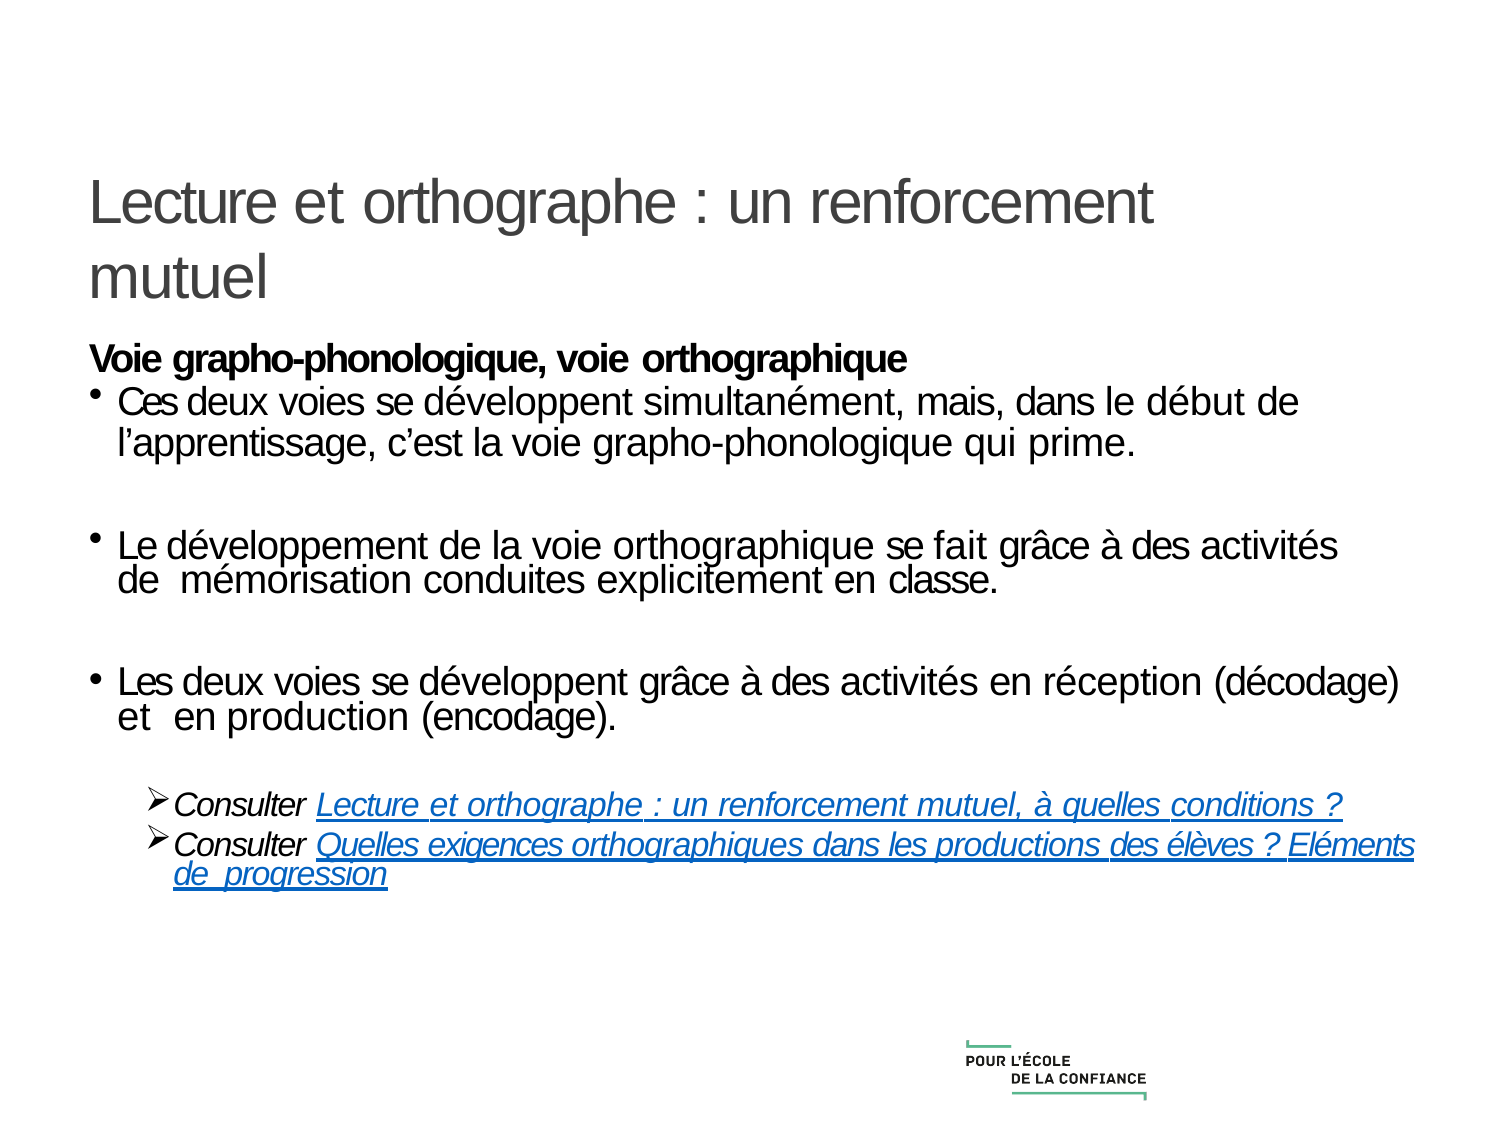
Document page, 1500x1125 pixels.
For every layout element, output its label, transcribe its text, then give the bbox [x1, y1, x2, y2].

text_box Voie grapho-phonologique, voie orthographique Ces deux voies se développent simultanément, mais, dans le début de l’apprentissage, c’est la voie grapho-phonologique qui prime. Le développement de la voie orthographique se fait grâce à des activités de mémorisation conduites explicitement en classe. Les deux voies se développent grâce à des activités en réception (décodage) et en production (encodage). Consulter Lecture et orthographe : un renforcement mutuel, à quelles conditions ? Consulter Quelles exigences orthographiques dans les productions des élèves ? Eléments de progression [87, 329, 1451, 891]
title Lecture et orthographe : un renforcement mutuel [87, 140, 1333, 330]
picture [952, 1026, 1160, 1113]
